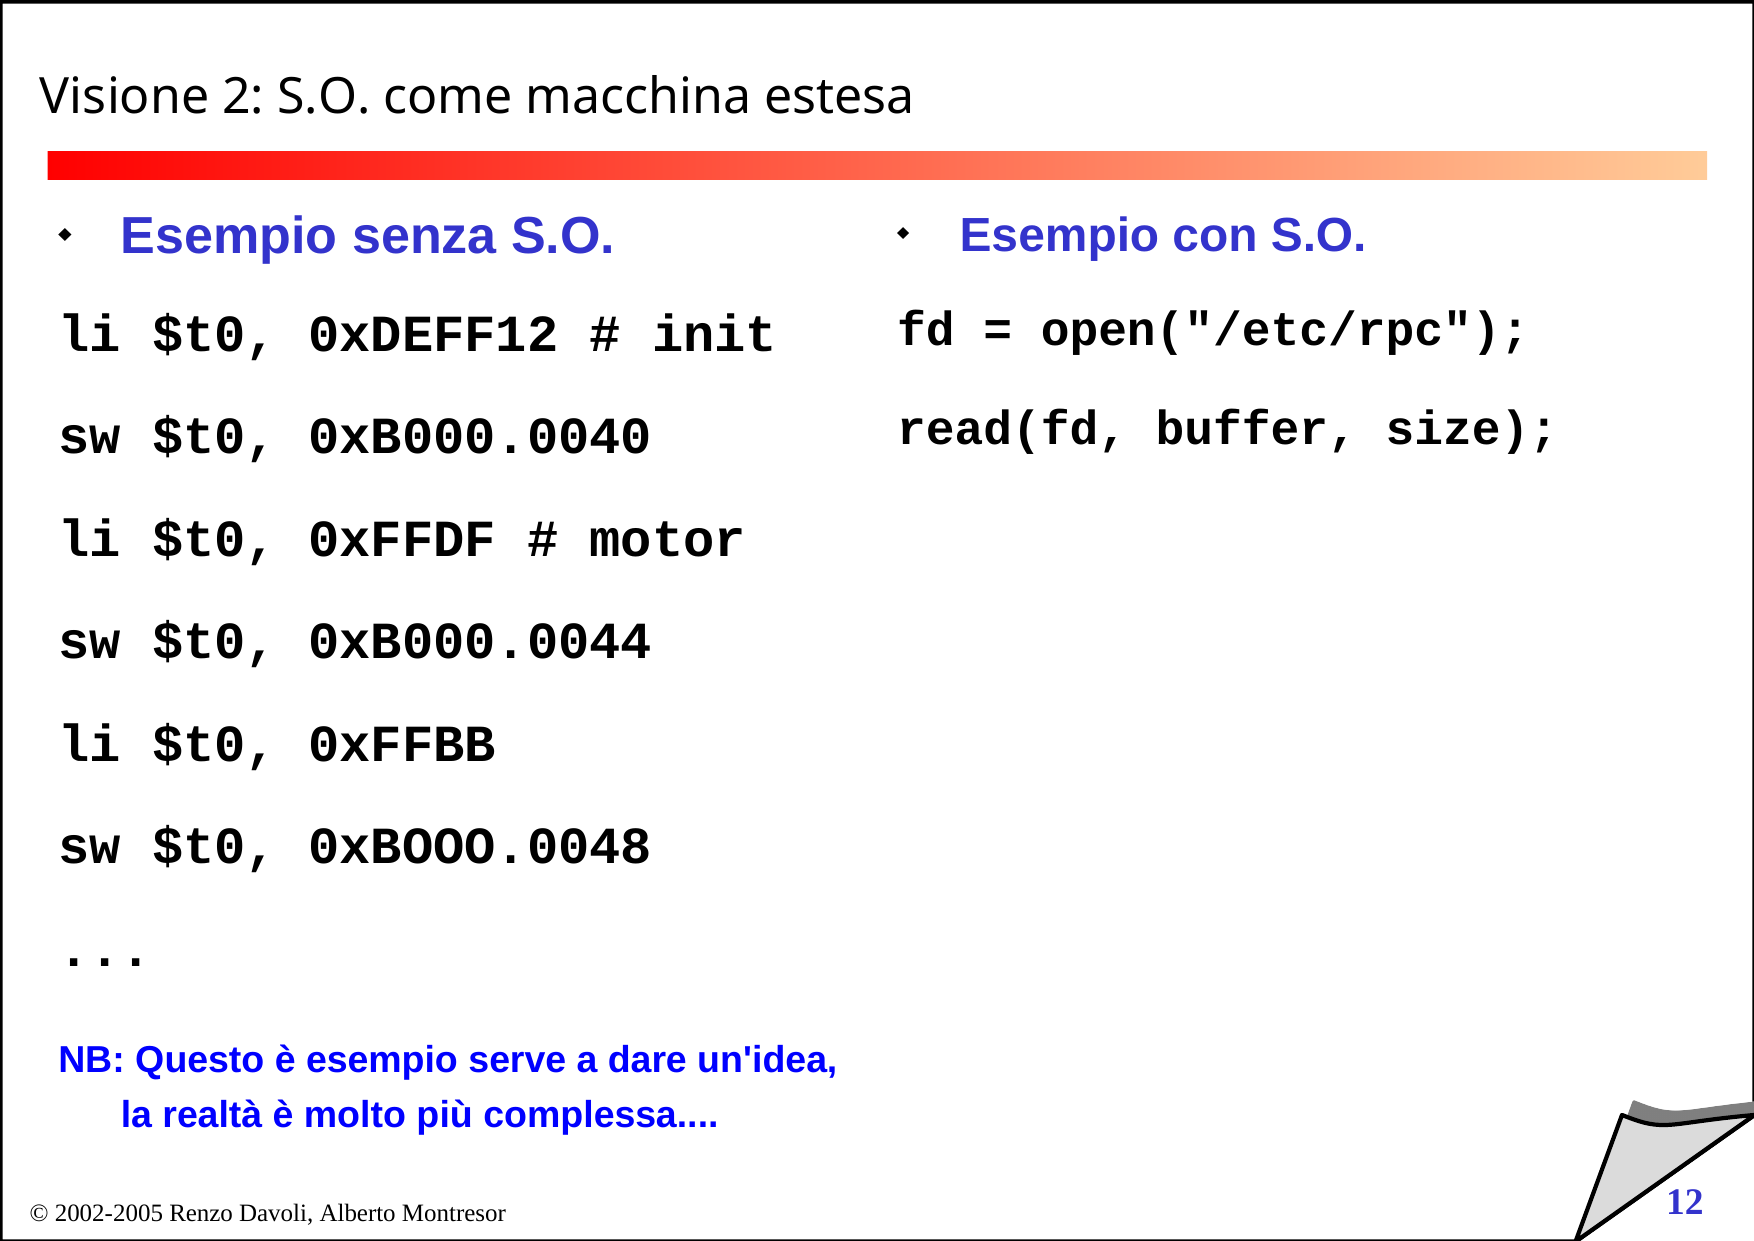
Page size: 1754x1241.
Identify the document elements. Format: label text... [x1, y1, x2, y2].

list Esempio con S.O. fd = open("/etc/rpc"); read(fd, buffer, size); [897, 206, 1696, 815]
list Esempio senza S.O. li $t0, 0xDEFF12 # init sw $t0, 0xB000.0040 li $t0, 0xFFDF # motor sw $t0, 0xB000.0044 li $t0, 0xFFBB sw $t0, 0xBOOO.0048 ... NB: Questo è esempio serve a dare un'idea, la realtà è molto più complessa.... [58, 206, 858, 1201]
title Visione 2: S.O. come macchina estesa [40, 49, 1713, 144]
